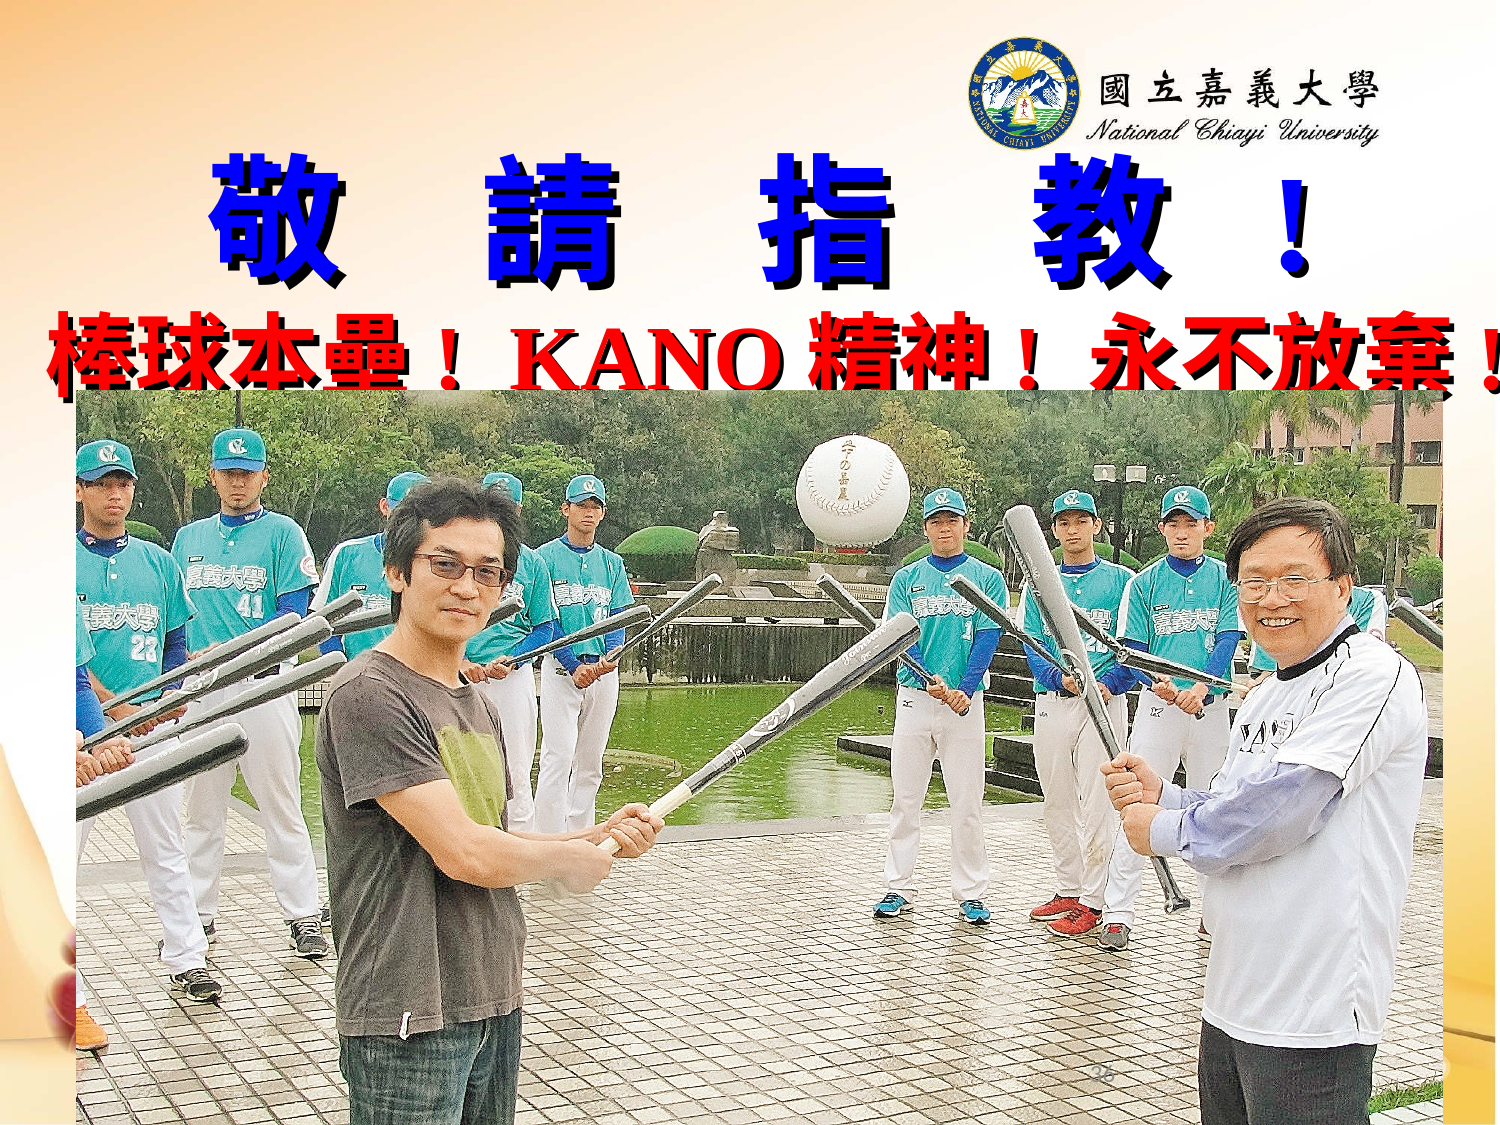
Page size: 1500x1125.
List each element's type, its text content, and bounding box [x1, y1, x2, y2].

text_box 敬 請 指 教 ! 棒球本壘! KANO精神! 永不放棄! [23, 125, 1498, 419]
text_box 36 [1074, 1042, 1426, 1103]
picture [76, 390, 1443, 1125]
